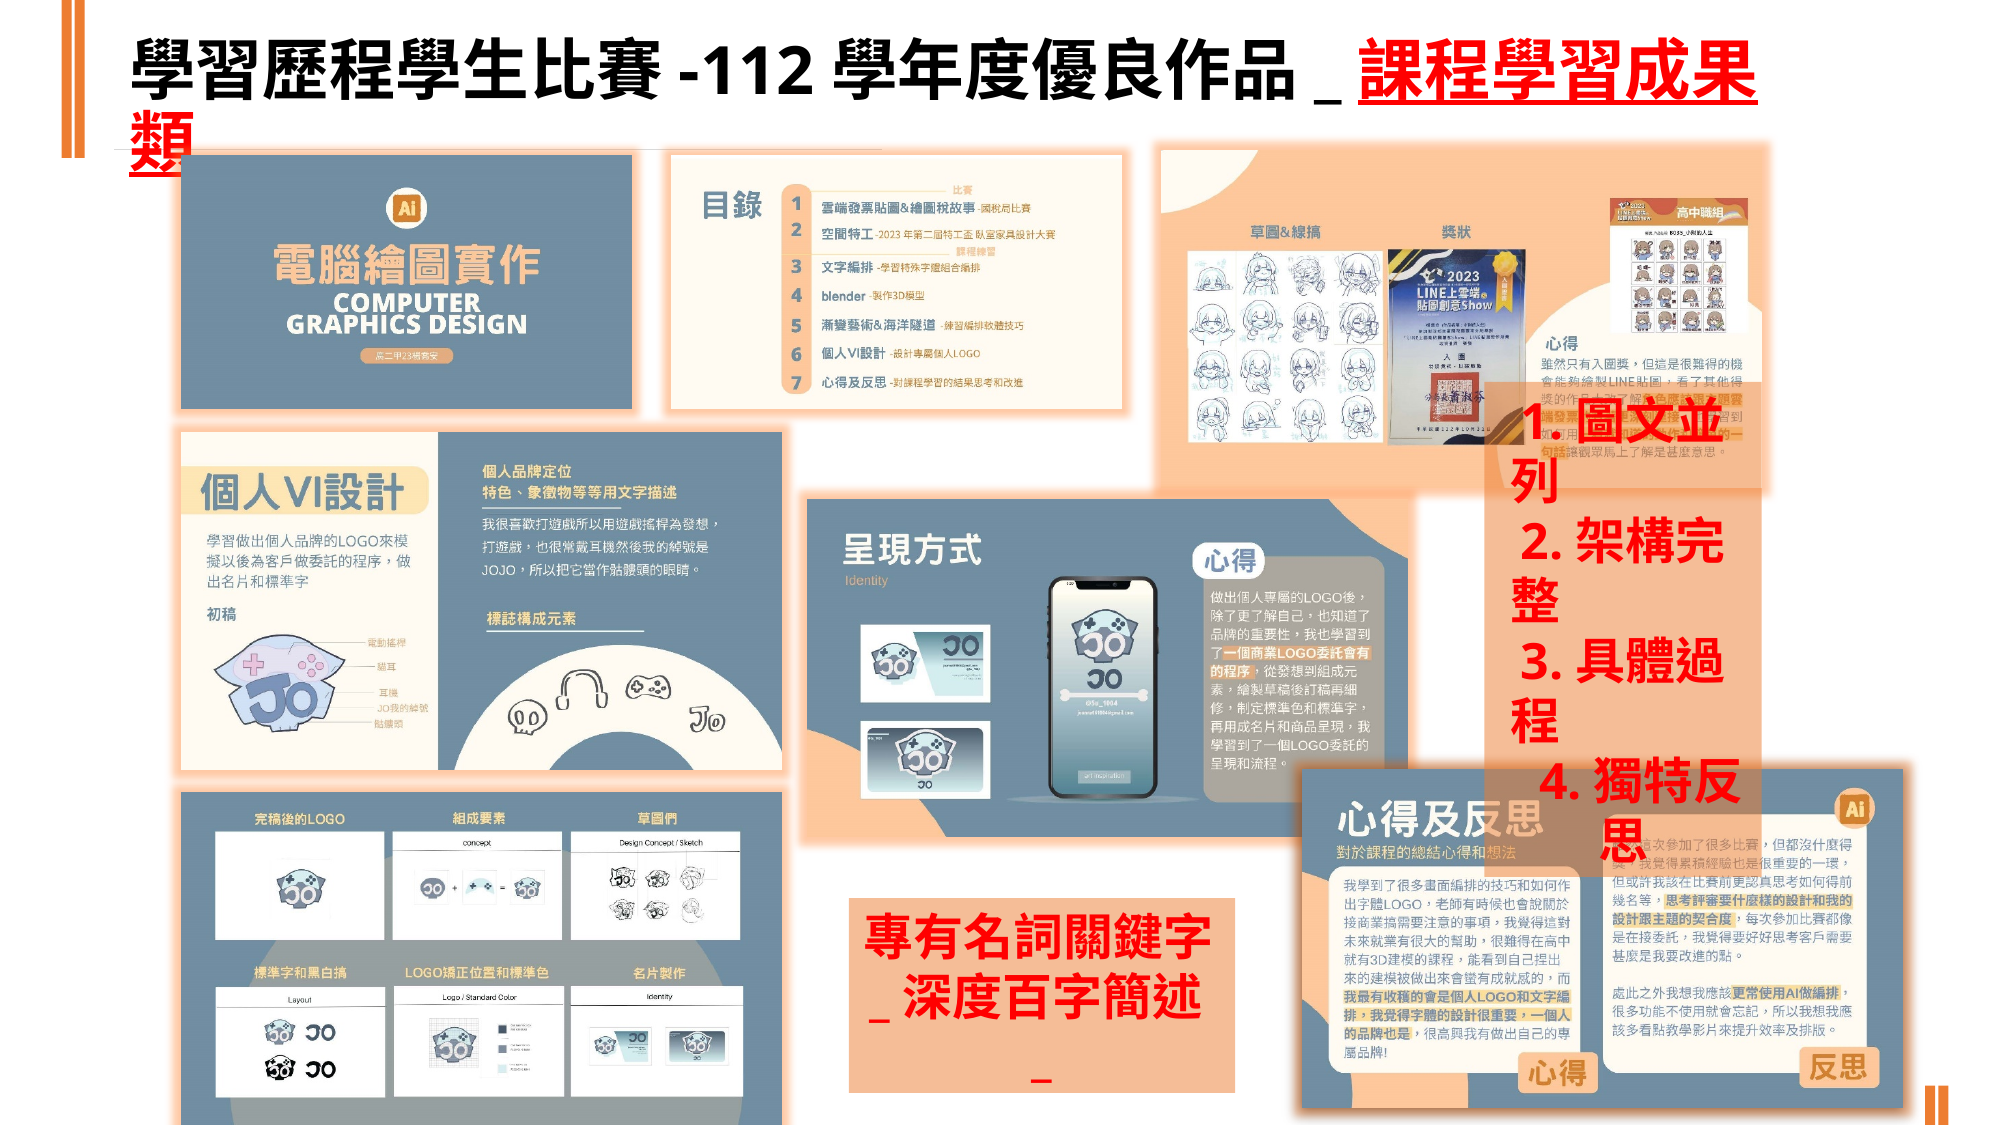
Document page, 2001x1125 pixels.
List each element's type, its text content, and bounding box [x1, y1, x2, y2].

text_box 專有名詞關鍵字_深度百字簡述_ [848, 898, 1236, 1093]
picture [181, 792, 782, 1125]
picture [181, 155, 632, 409]
picture [807, 499, 1408, 837]
picture [181, 432, 782, 770]
picture [671, 155, 1122, 409]
text_box 1.圖文並列 2.架構完整 3.具體過程 4.獨特反思 [1484, 381, 1762, 877]
list 學習歷程學生比賽-112學年度優良作品_課程學習成果類 [114, 29, 1799, 118]
picture [1302, 769, 1903, 1108]
picture [1161, 150, 1762, 488]
